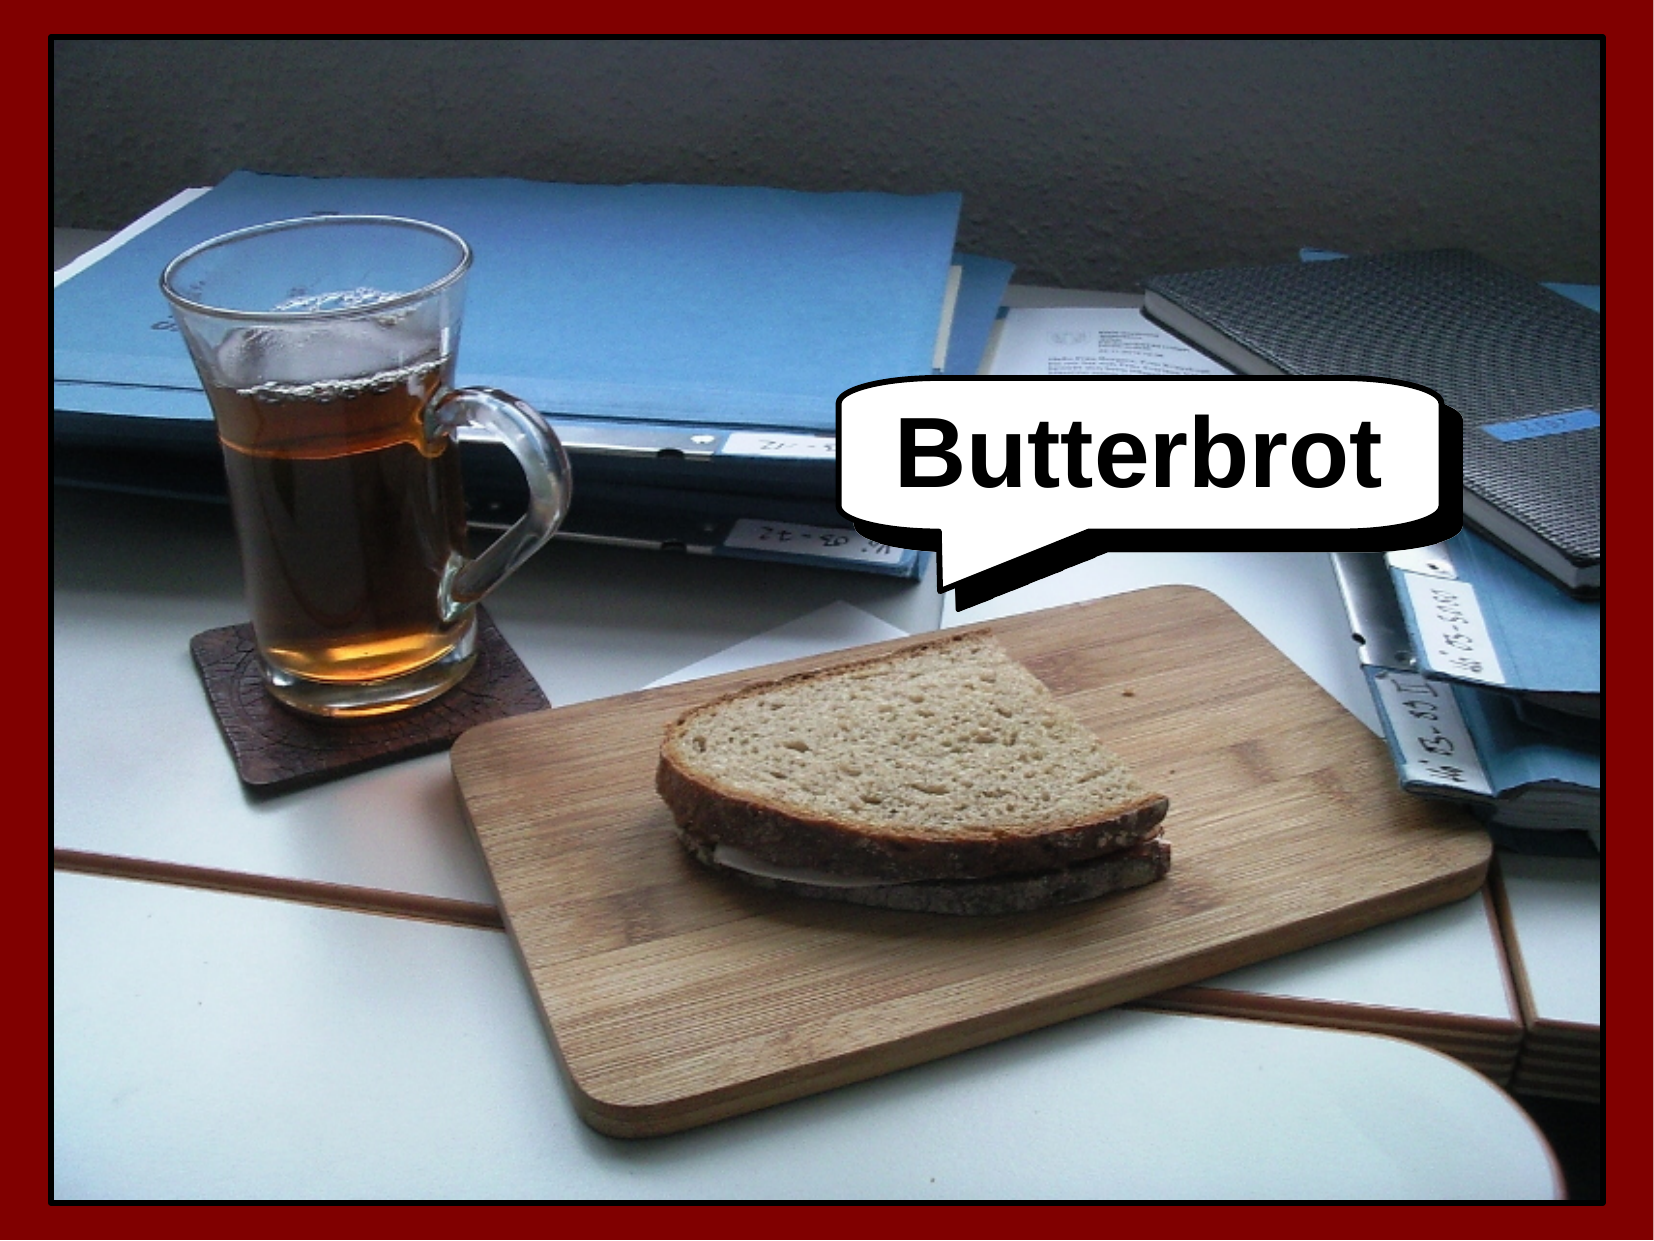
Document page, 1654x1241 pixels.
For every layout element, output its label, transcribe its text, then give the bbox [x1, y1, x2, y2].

text_box [838, 377, 1432, 592]
text_box Butterbrot [879, 389, 1442, 517]
picture [53, 40, 1600, 1200]
